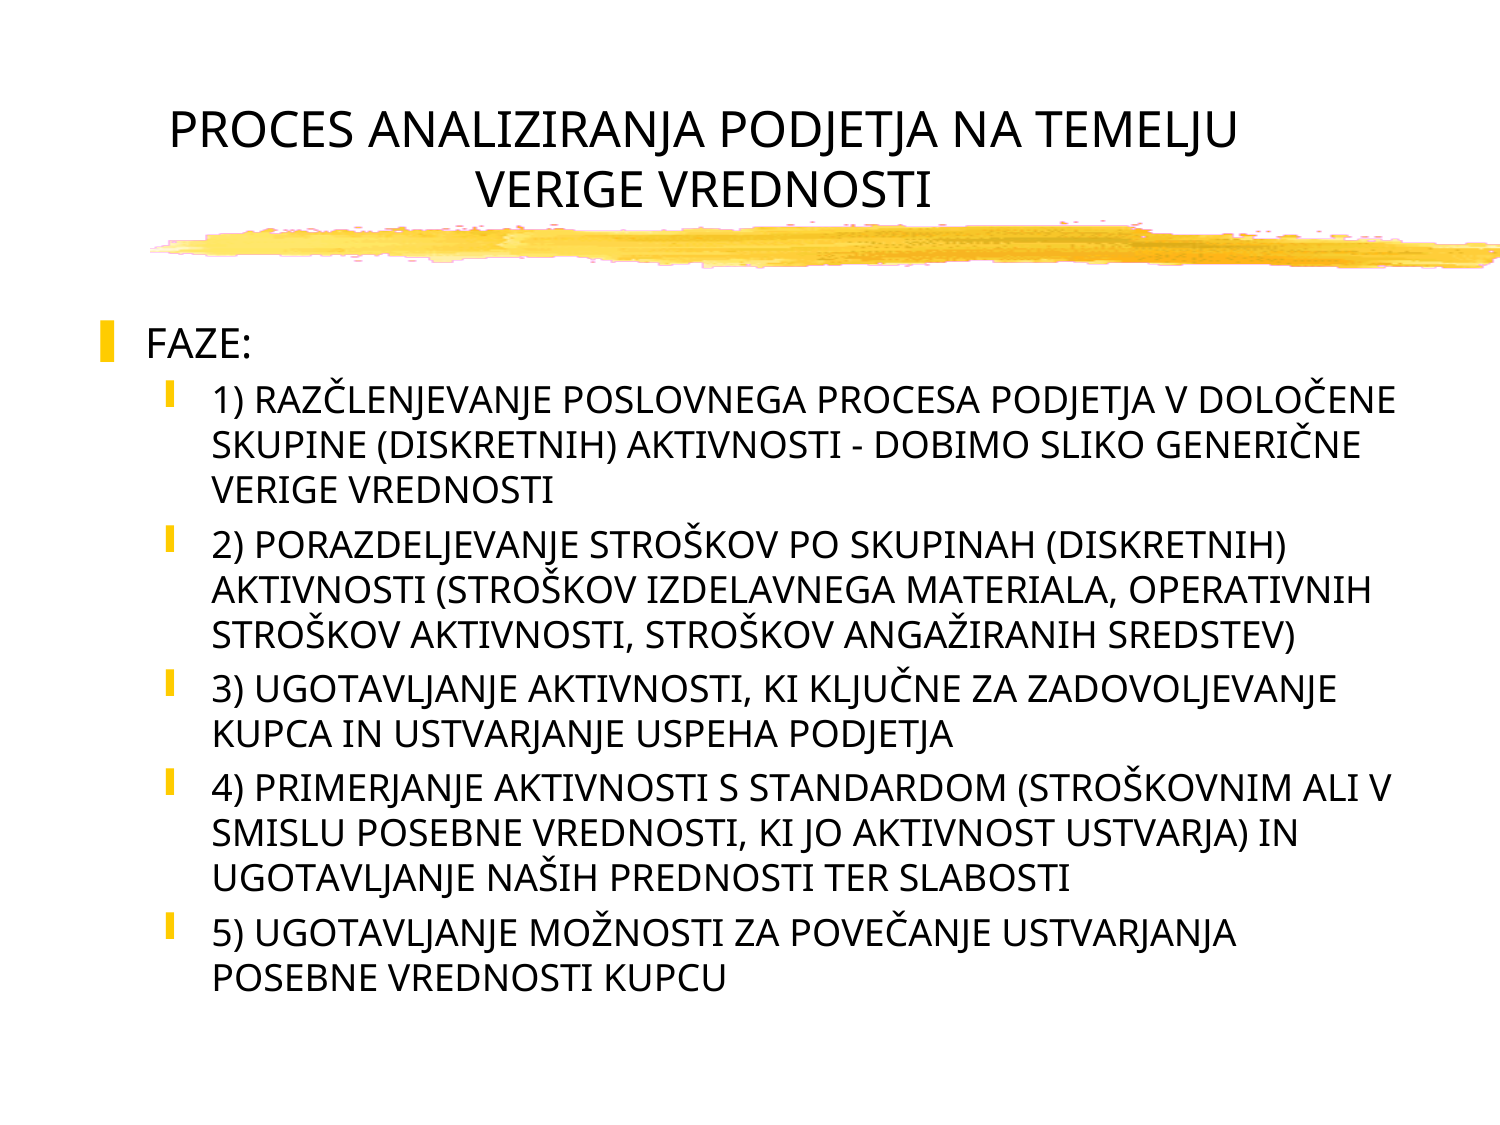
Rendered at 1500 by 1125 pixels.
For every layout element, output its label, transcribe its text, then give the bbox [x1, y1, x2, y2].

picture [150, 215, 1500, 279]
title PROCES ANALIZIRANJA PODJETJA NA TEMELJU VERIGE VREDNOSTI [66, 37, 1342, 225]
list FAZE: 1) RAZČLENJEVANJE POSLOVNEGA PROCESA PODJETJA V DOLOČENE SKUPINE (DISKRETNIH) AKTIVNOSTI - DOBIMO SLIKO GENERIČNE VERIGE VREDNOSTI 2) PORAZDELJEVANJE STROŠKOV PO SKUPINAH (DISKRETNIH) AKTIVNOSTI (STROŠKOV IZDELAVNEGA MATERIALA, OPERATIVNIH STROŠKOV AKTIVNOSTI, STROŠKOV ANGAŽIRANIH SREDSTEV) 3) UGOTAVLJANJE AKTIVNOSTI, KI KLJUČNE ZA ZADOVOLJEVANJE KUPCA IN USTVARJANJE USPEHA PODJETJA 4) PRIMERJANJE AKTIVNOSTI S STANDARDOM (STROŠKOVNIM ALI V SMISLU POSEBNE VREDNOSTI, KI JO AKTIVNOST USTVARJA) IN UGOTAVLJANJE NAŠIH PREDNOSTI TER SLABOSTI 5) UGOTAVLJANJE MOŽNOSTI ZA POVEČANJE USTVARJANJA POSEBNE VREDNOSTI KUPCU [74, 309, 1417, 1007]
